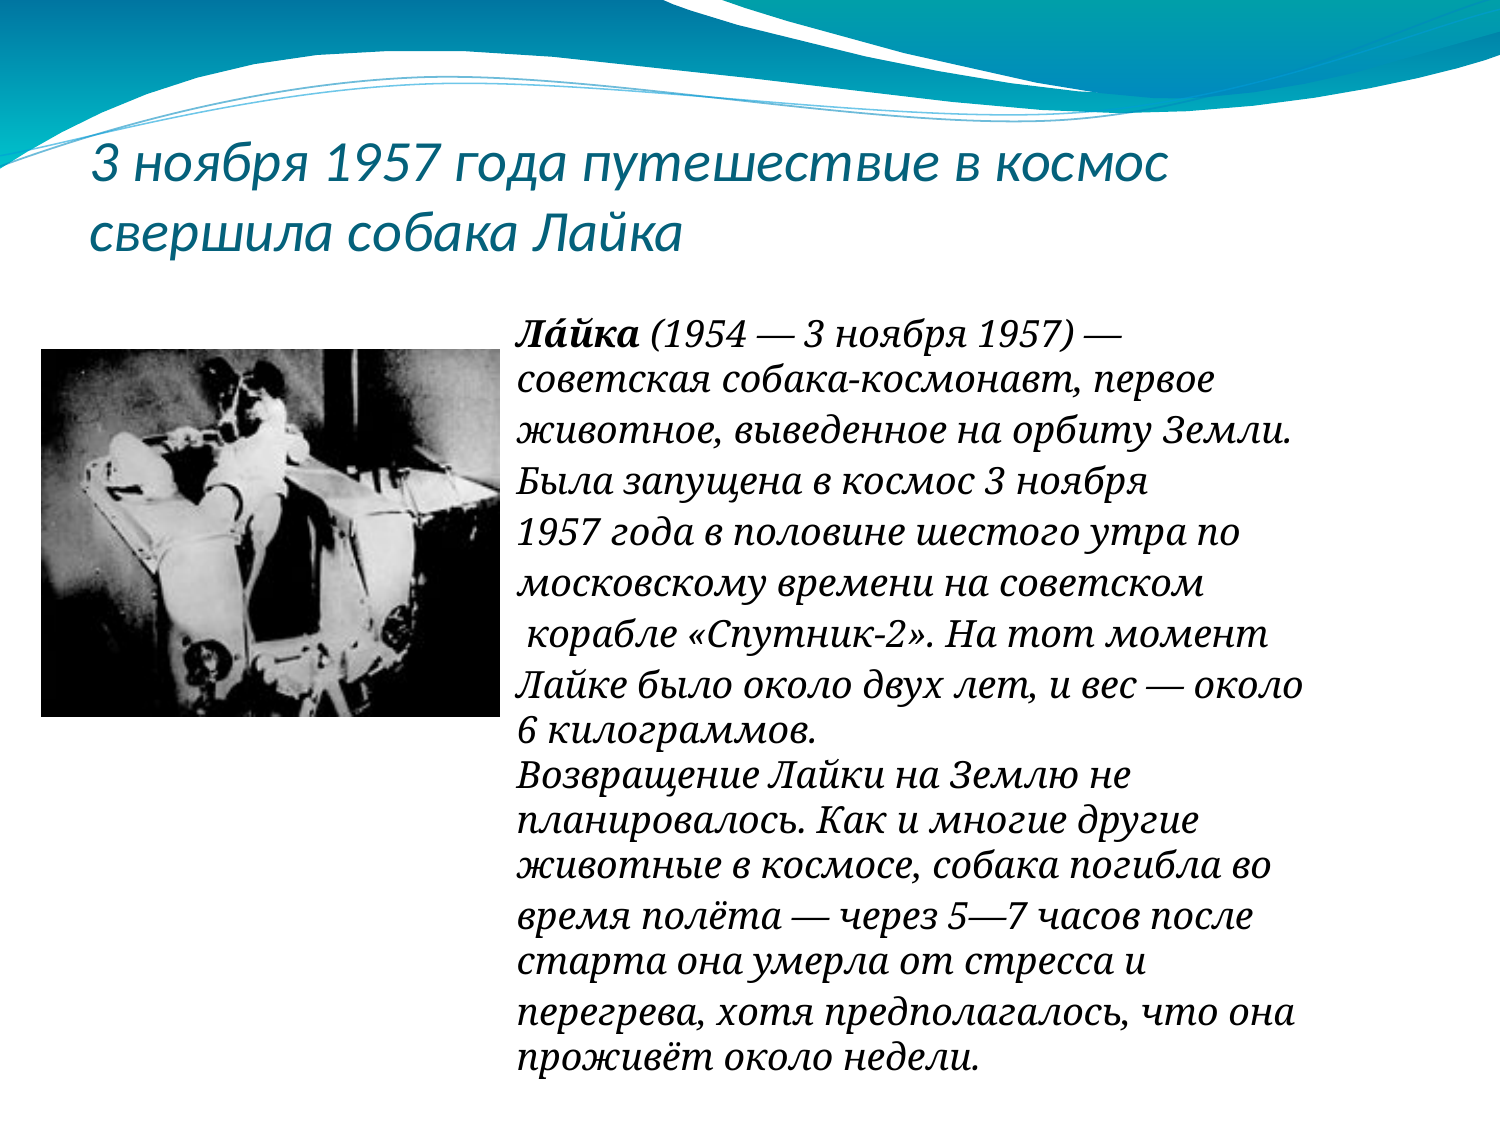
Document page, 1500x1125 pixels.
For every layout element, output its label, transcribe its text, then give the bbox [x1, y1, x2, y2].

picture [41, 349, 500, 717]
title 3 ноября 1957 года путешествие в космос свершила собака Лайка [75, 115, 1425, 303]
text_box Ла́йка (1954 — 3 ноября 1957) — советская собака-космонавт, первое животное, выведенное на орбиту Земли. Была запущена в космос 3 ноября 1957 года в половине шестого утра по московскому времени на советском корабле «Спутник-2». На тот момент Лайке было около двух лет, и вес — около 6 килограммов. Возвращение Лайки на Землю не планировалось. Как и многие другие животные в космосе, собака погибла во время полёта — через 5—7 часов после старта она умерла от стресса и перегрева, хотя предполагалось, что она проживёт около недели. [501, 302, 1341, 1086]
